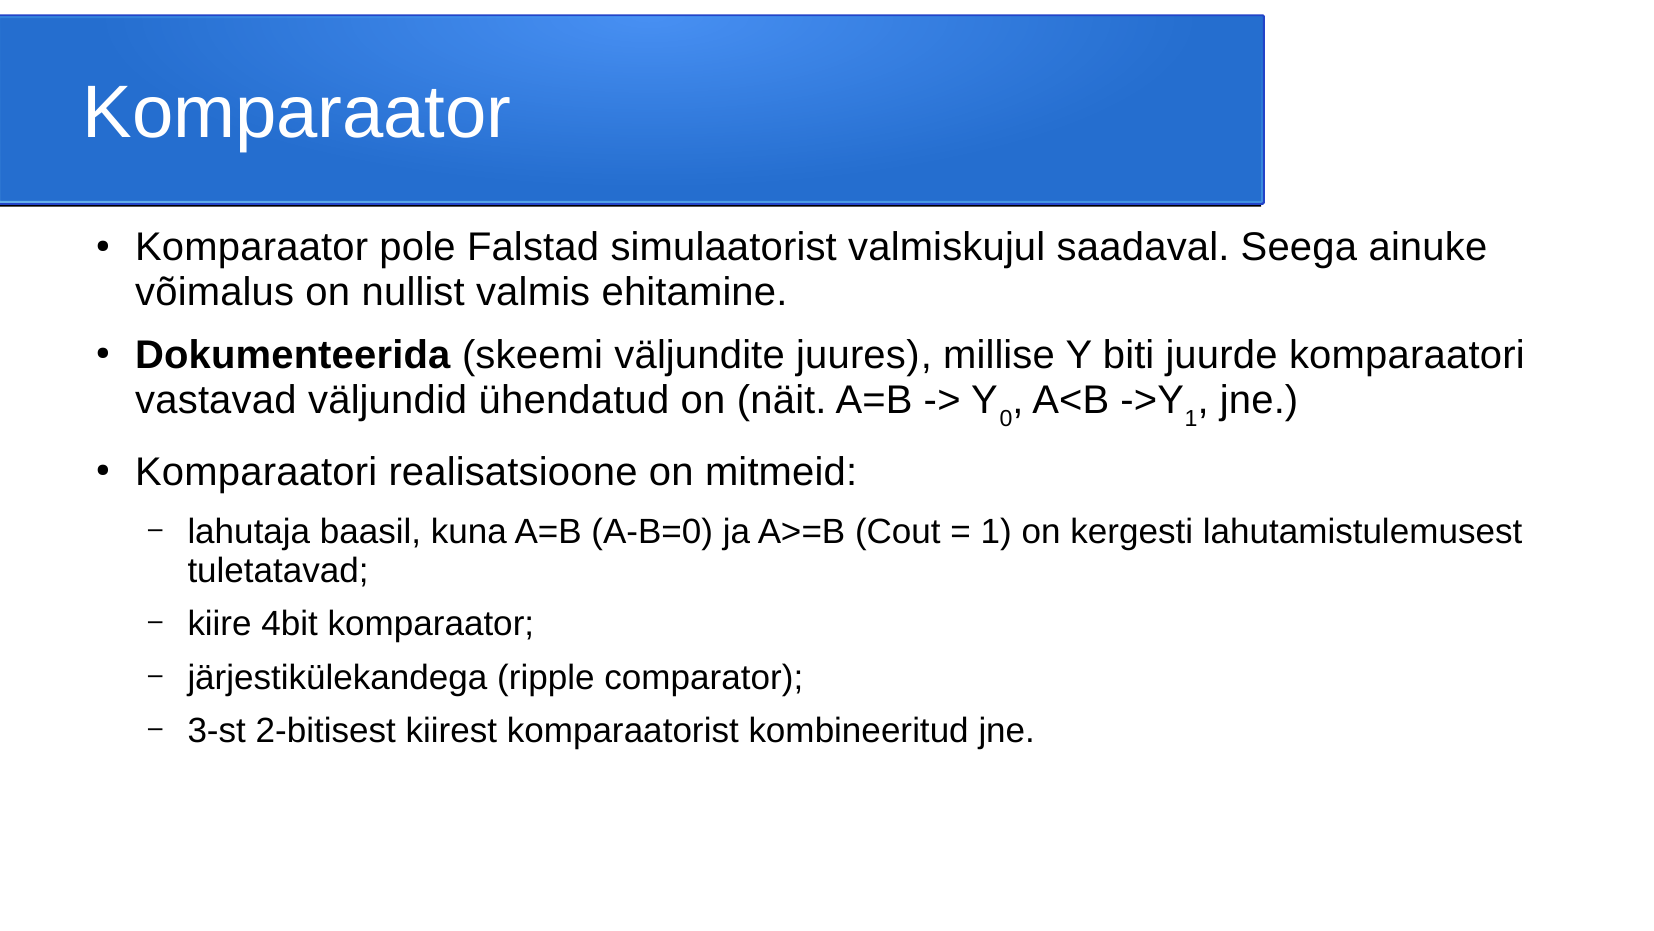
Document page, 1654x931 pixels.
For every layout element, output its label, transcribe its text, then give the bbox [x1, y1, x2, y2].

list Komparaator pole Falstad simulaatorist valmiskujul saadaval. Seega ainuke võimalus on nullist valmis ehitamine. Dokumenteerida (skeemi väljundite juures), millise Y biti juurde komparaatori vastavad väljundid ühendatud on (näit. A=B -> Y0, A<B ->Y1, jne.) Komparaatori realisatsioone on mitmeid: lahutaja baasil, kuna A=B (A-B=0) ja A>=B (Cout = 1) on kergesti lahutamistulemusest tuletatavad; kiire 4bit komparaator; järjestikülekandega (ripple comparator); 3-st 2-bitisest kiirest komparaatorist kombineeritud jne. [82, 224, 1571, 764]
title Komparaator [82, 35, 1235, 189]
